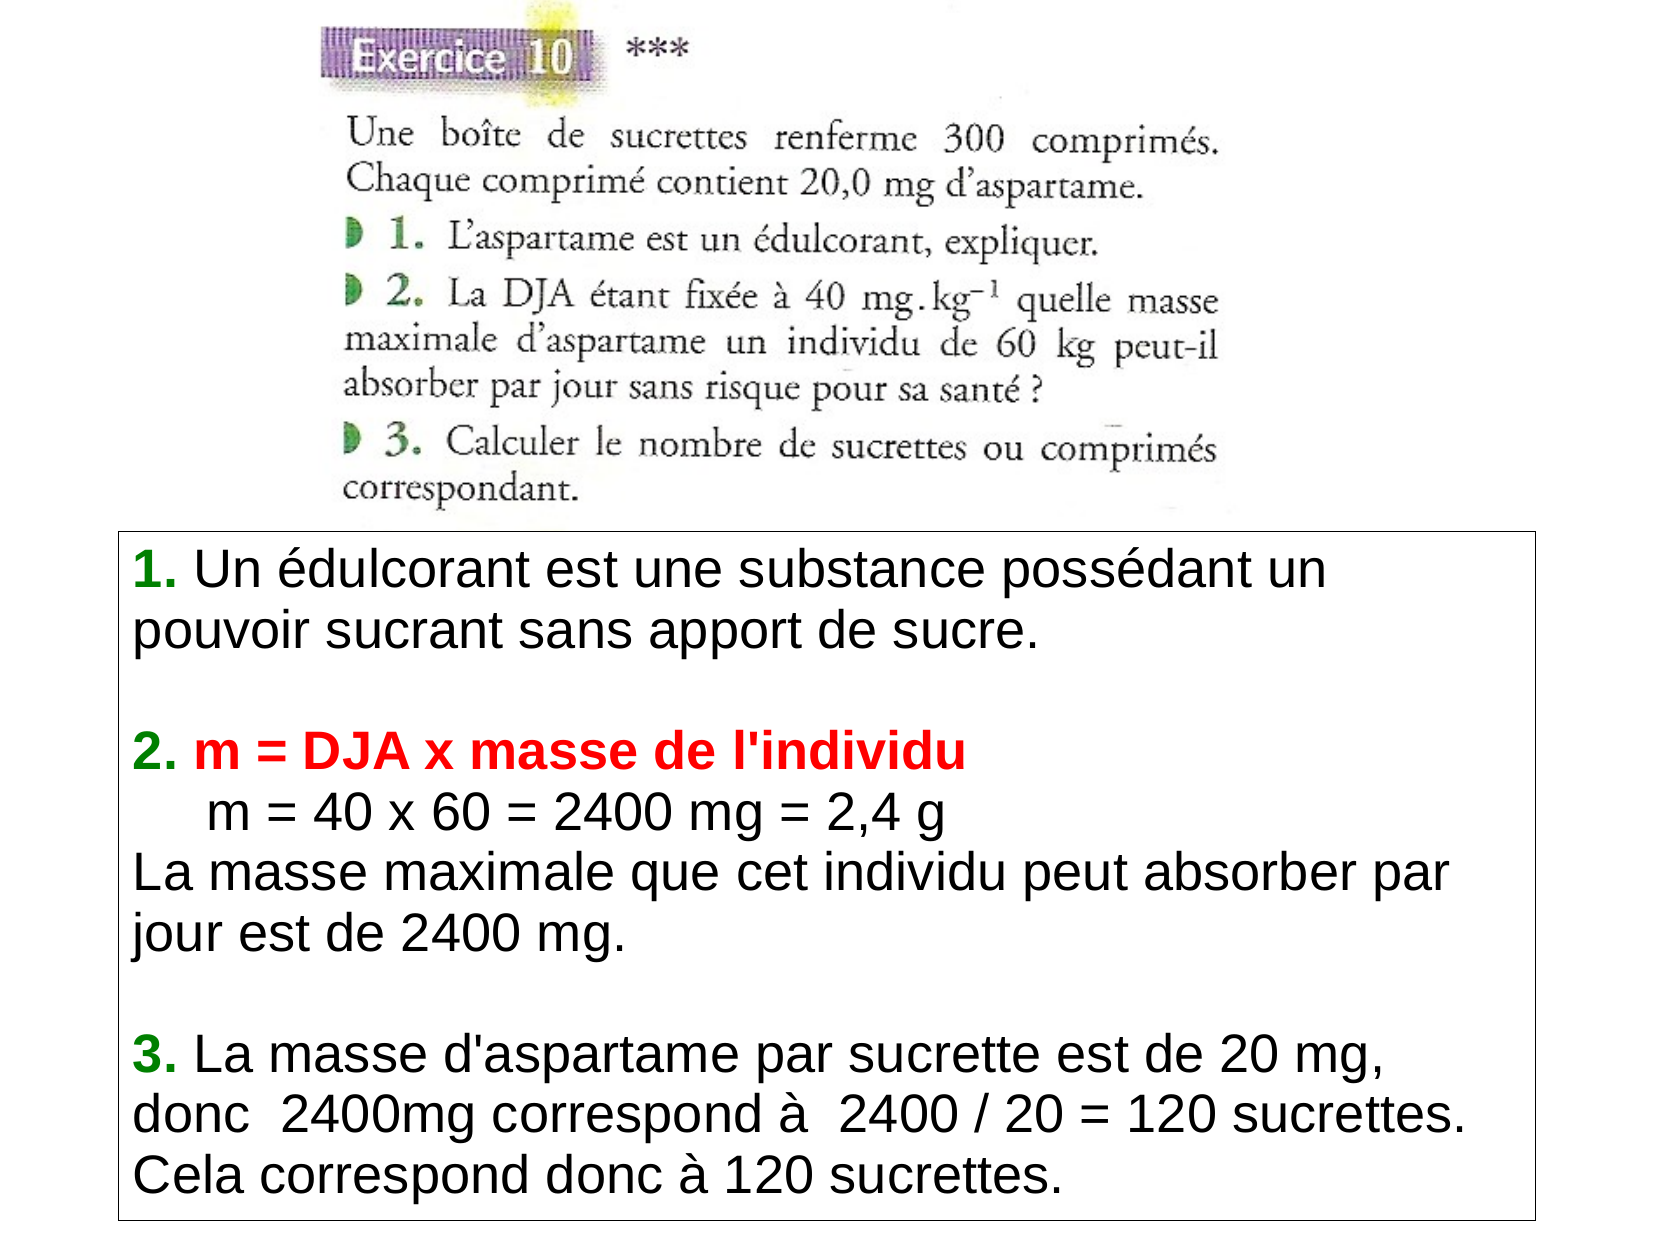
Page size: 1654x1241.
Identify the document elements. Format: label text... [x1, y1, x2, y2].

text_box 1. Un édulcorant est une substance possédant un pouvoir sucrant sans apport de sucre. 2. m = DJA x masse de l'individu m = 40 x 60 = 2400 mg = 2,4 g La masse maximale que cet individu peut absorber par jour est de 2400 mg. 3. La masse d'aspartame par sucrette est de 20 mg, donc 2400mg correspond à 2400 / 20 = 120 sucrettes. Cela correspond donc à 120 sucrettes. [118, 531, 1536, 1221]
picture [318, 0, 1241, 531]
